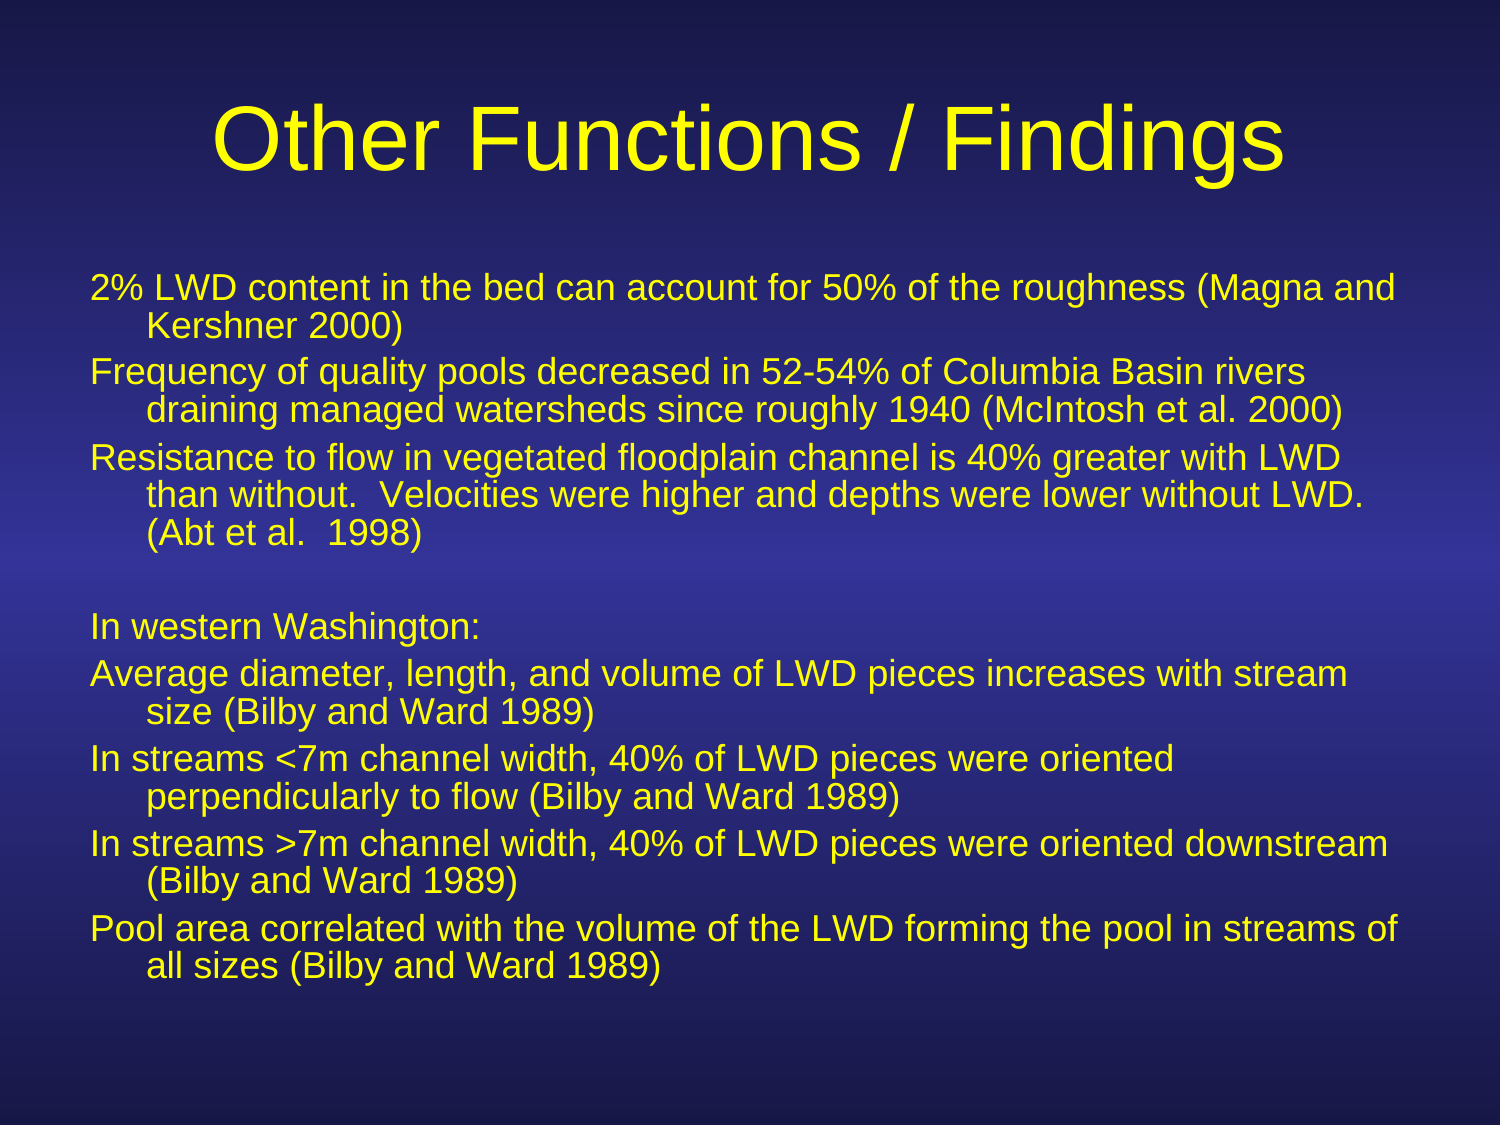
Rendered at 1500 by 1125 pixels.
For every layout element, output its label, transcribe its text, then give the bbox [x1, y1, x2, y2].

title Other Functions / Findings [75, 45, 1426, 233]
list 2% LWD content in the bed can account for 50% of the roughness (Magna and Kershner 2000) Frequency of quality pools decreased in 52-54% of Columbia Basin rivers draining managed watersheds since roughly 1940 (McIntosh et al. 2000) Resistance to flow in vegetated floodplain channel is 40% greater with LWD than without. Velocities were higher and depths were lower without LWD. (Abt et al. 1998) In western Washington: Average diameter, length, and volume of LWD pieces increases with stream size (Bilby and Ward 1989) In streams <7m channel width, 40% of LWD pieces were oriented perpendicularly to flow (Bilby and Ward 1989) In streams >7m channel width, 40% of LWD pieces were oriented downstream (Bilby and Ward 1989) Pool area correlated with the volume of the LWD forming the pool in streams of all sizes (Bilby and Ward 1989) [75, 262, 1426, 1051]
